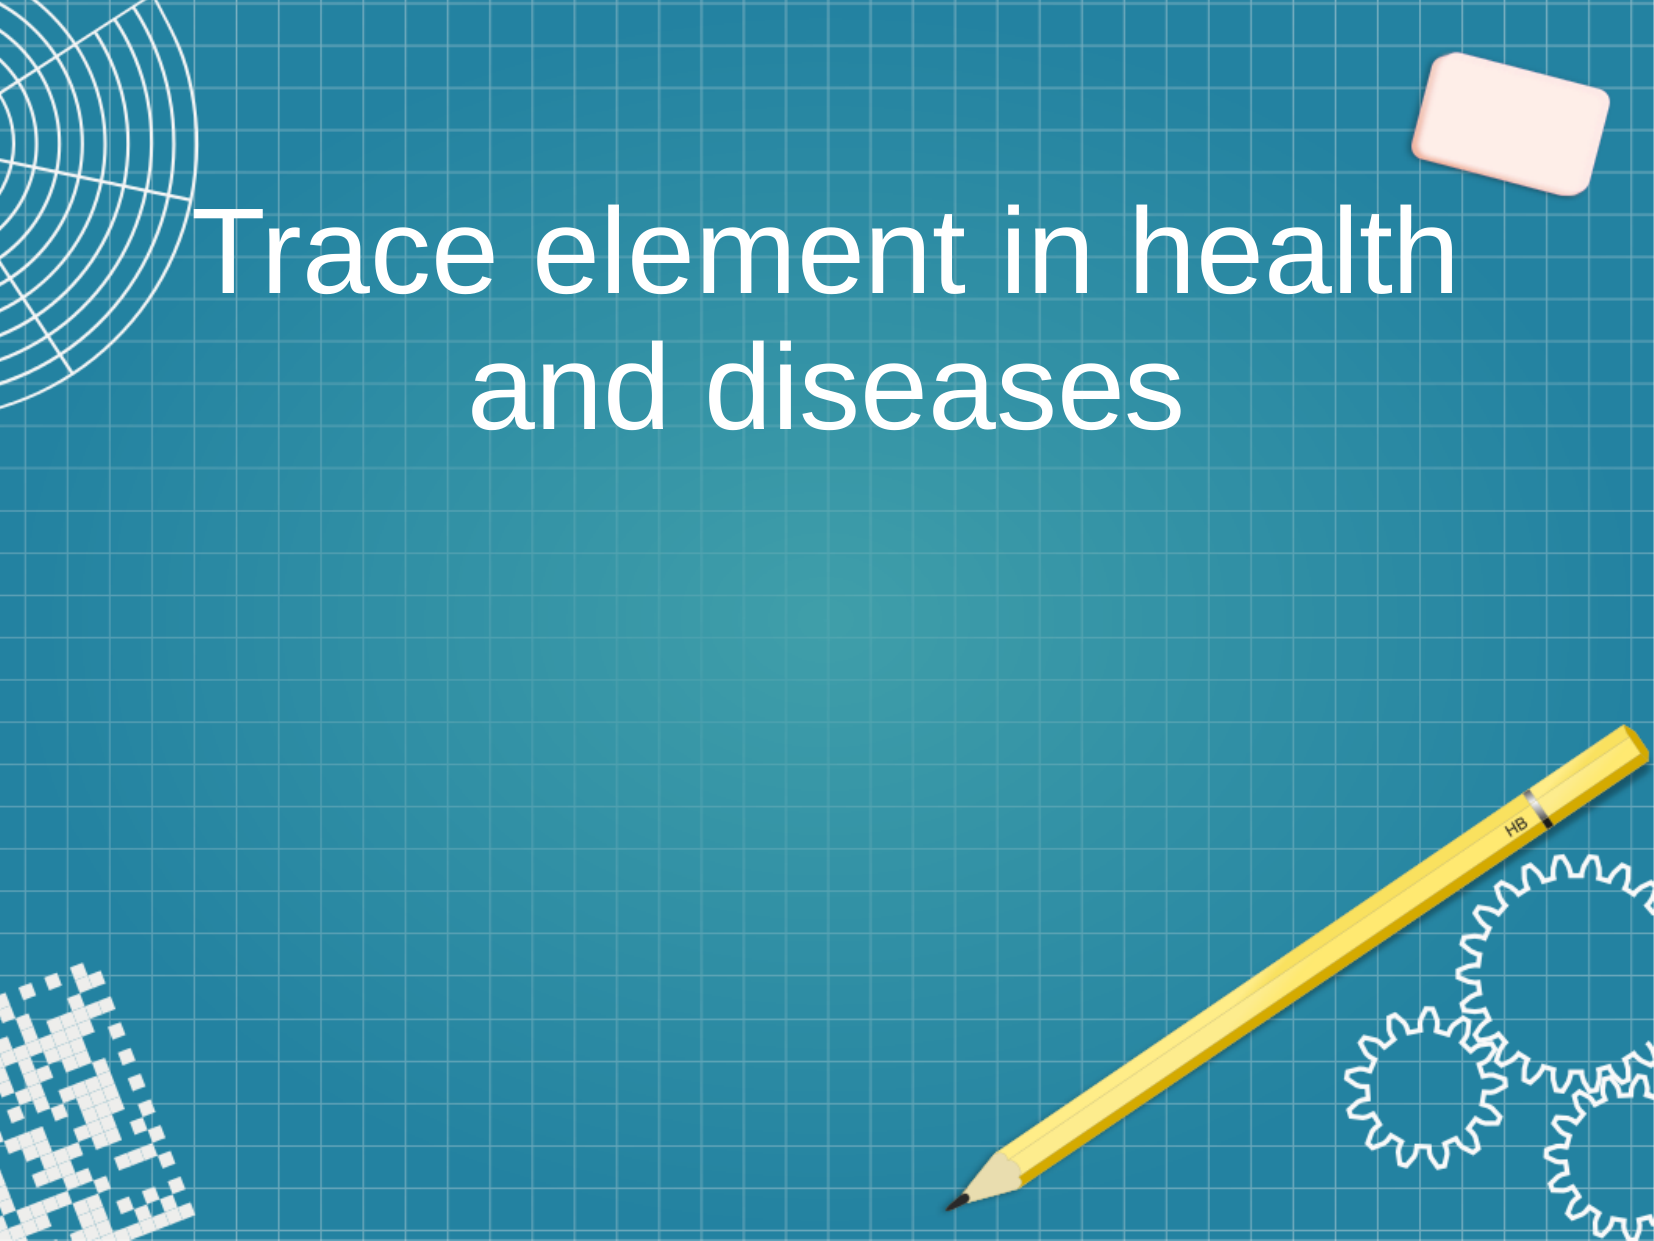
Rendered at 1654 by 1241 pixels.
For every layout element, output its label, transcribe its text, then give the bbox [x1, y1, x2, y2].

title Trace element in health and diseases [82, 177, 1571, 461]
picture [0, 0, 1654, 1241]
